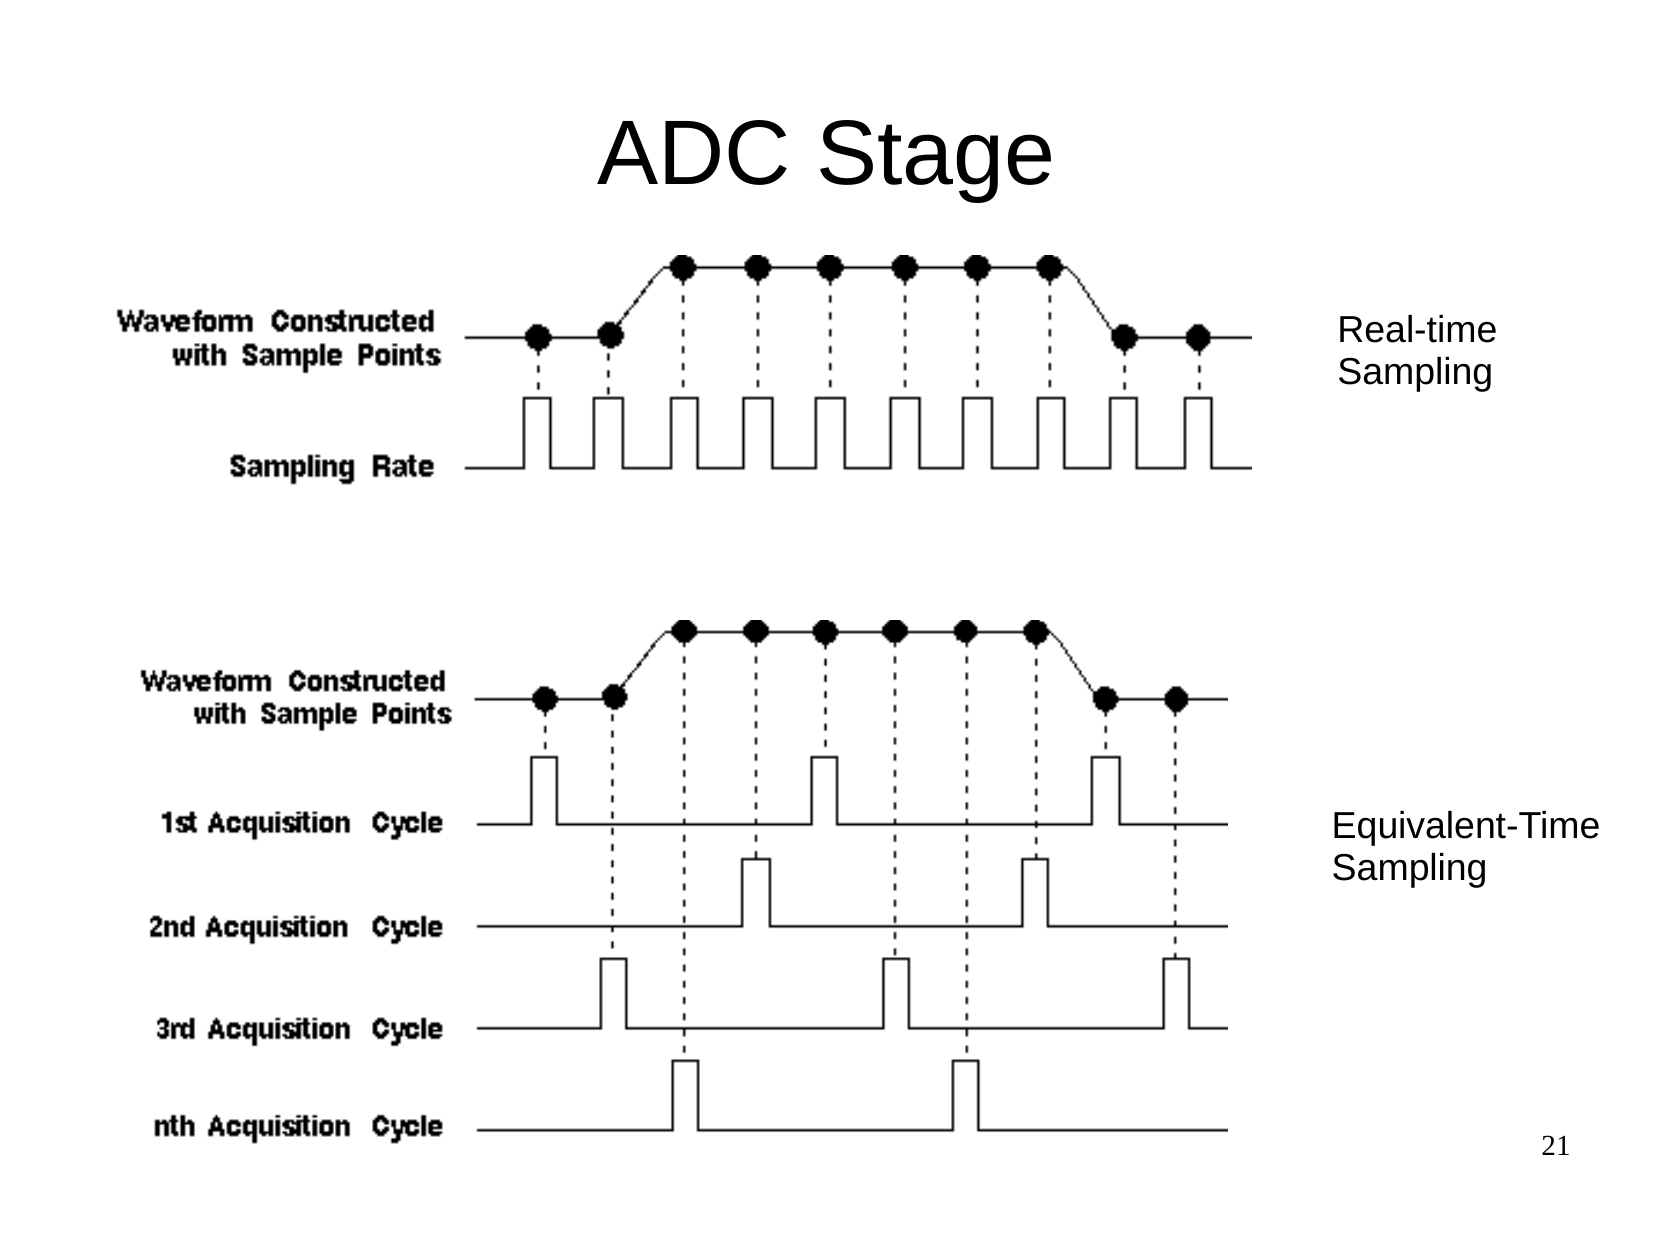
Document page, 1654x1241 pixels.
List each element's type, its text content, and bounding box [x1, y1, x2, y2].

text_box Equivalent-Time Sampling [1316, 797, 1627, 945]
title ADC Stage [82, 49, 1571, 257]
picture [114, 620, 1228, 1146]
text_box Real-time Sampling [1322, 301, 1560, 420]
picture [94, 255, 1252, 487]
